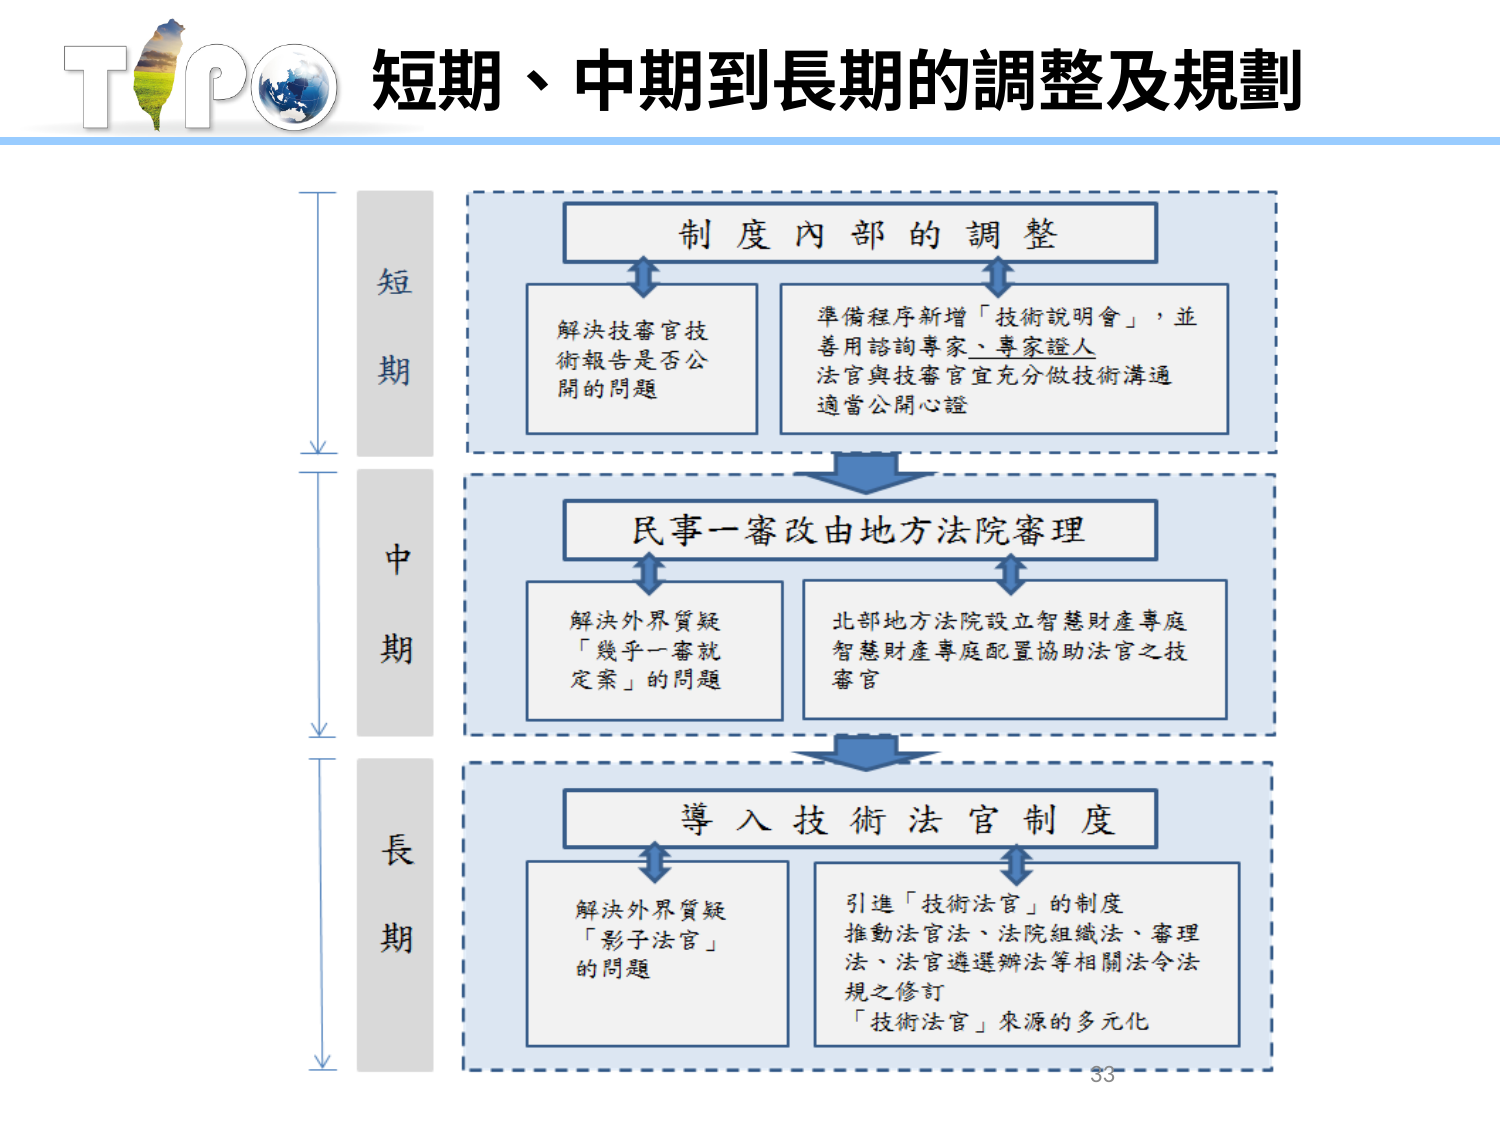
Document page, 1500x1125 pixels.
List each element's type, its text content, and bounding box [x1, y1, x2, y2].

text_box 32 [1074, 1042, 1426, 1103]
picture [289, 184, 1282, 1083]
title 短期、中期到長期的調整及規劃 [206, 30, 1471, 219]
